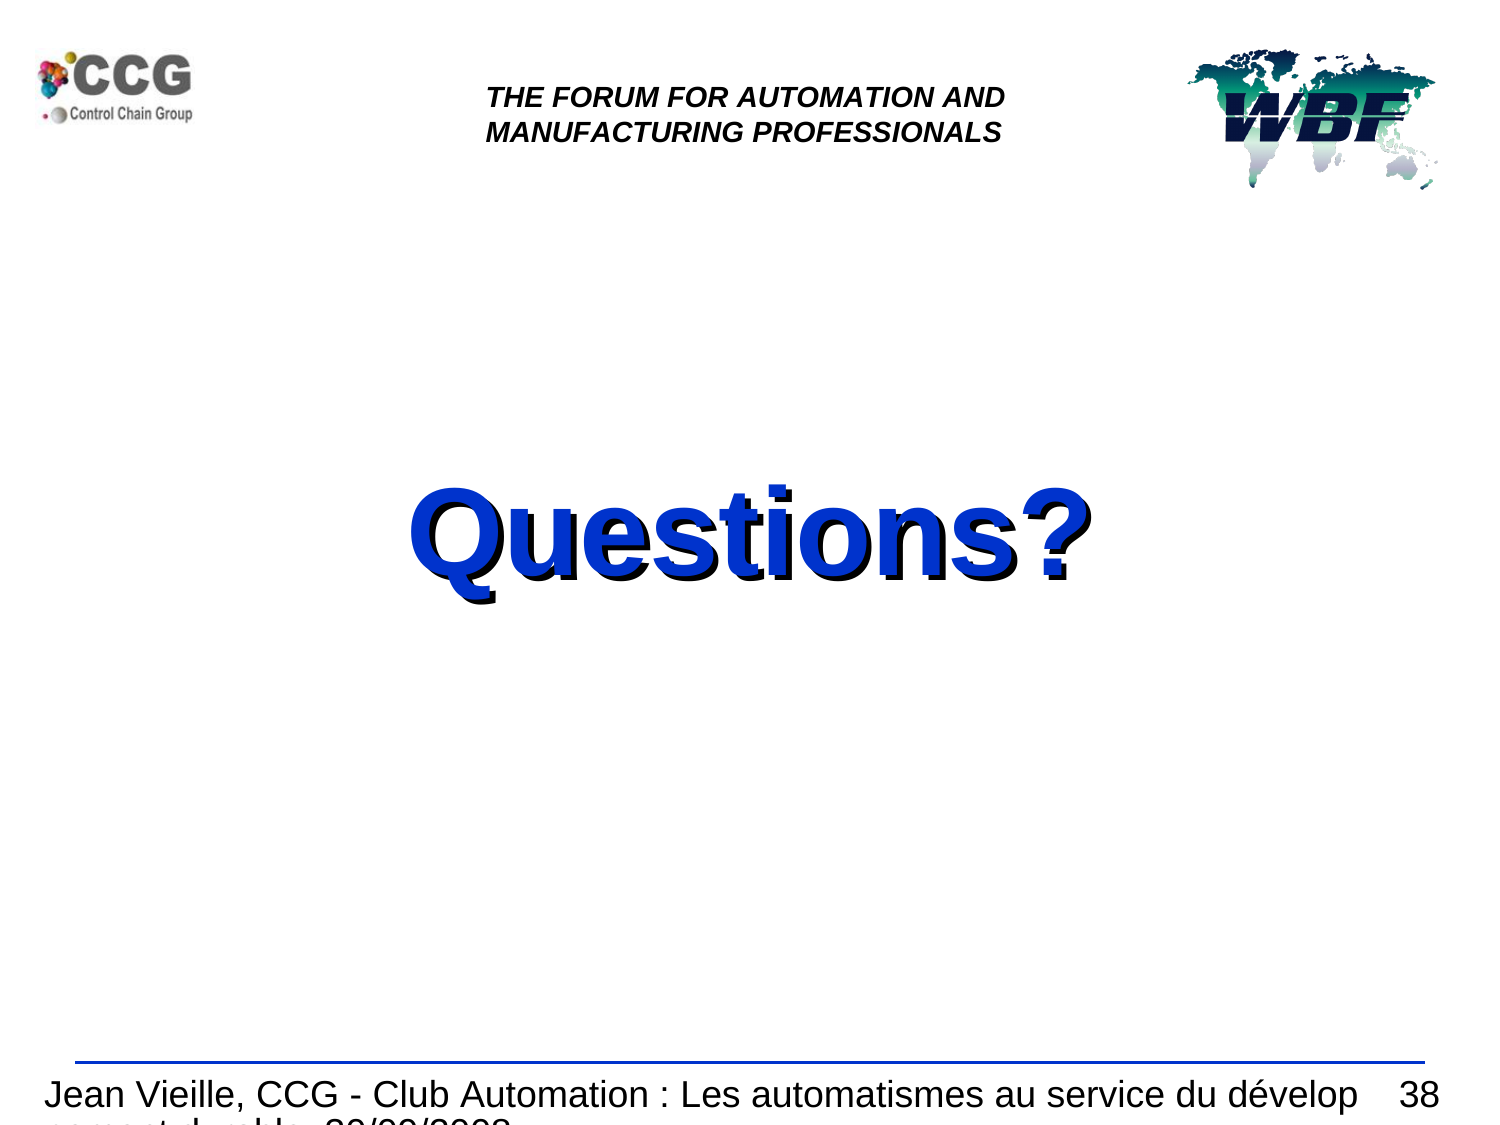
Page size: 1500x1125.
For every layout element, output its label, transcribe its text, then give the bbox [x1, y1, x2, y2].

text_box THE FORUM FOR AUTOMATION AND MANUFACTURING PROFESSIONALS [470, 70, 1029, 156]
picture [1187, 49, 1438, 190]
picture [35, 48, 195, 129]
title Questions? [112, 412, 1388, 788]
